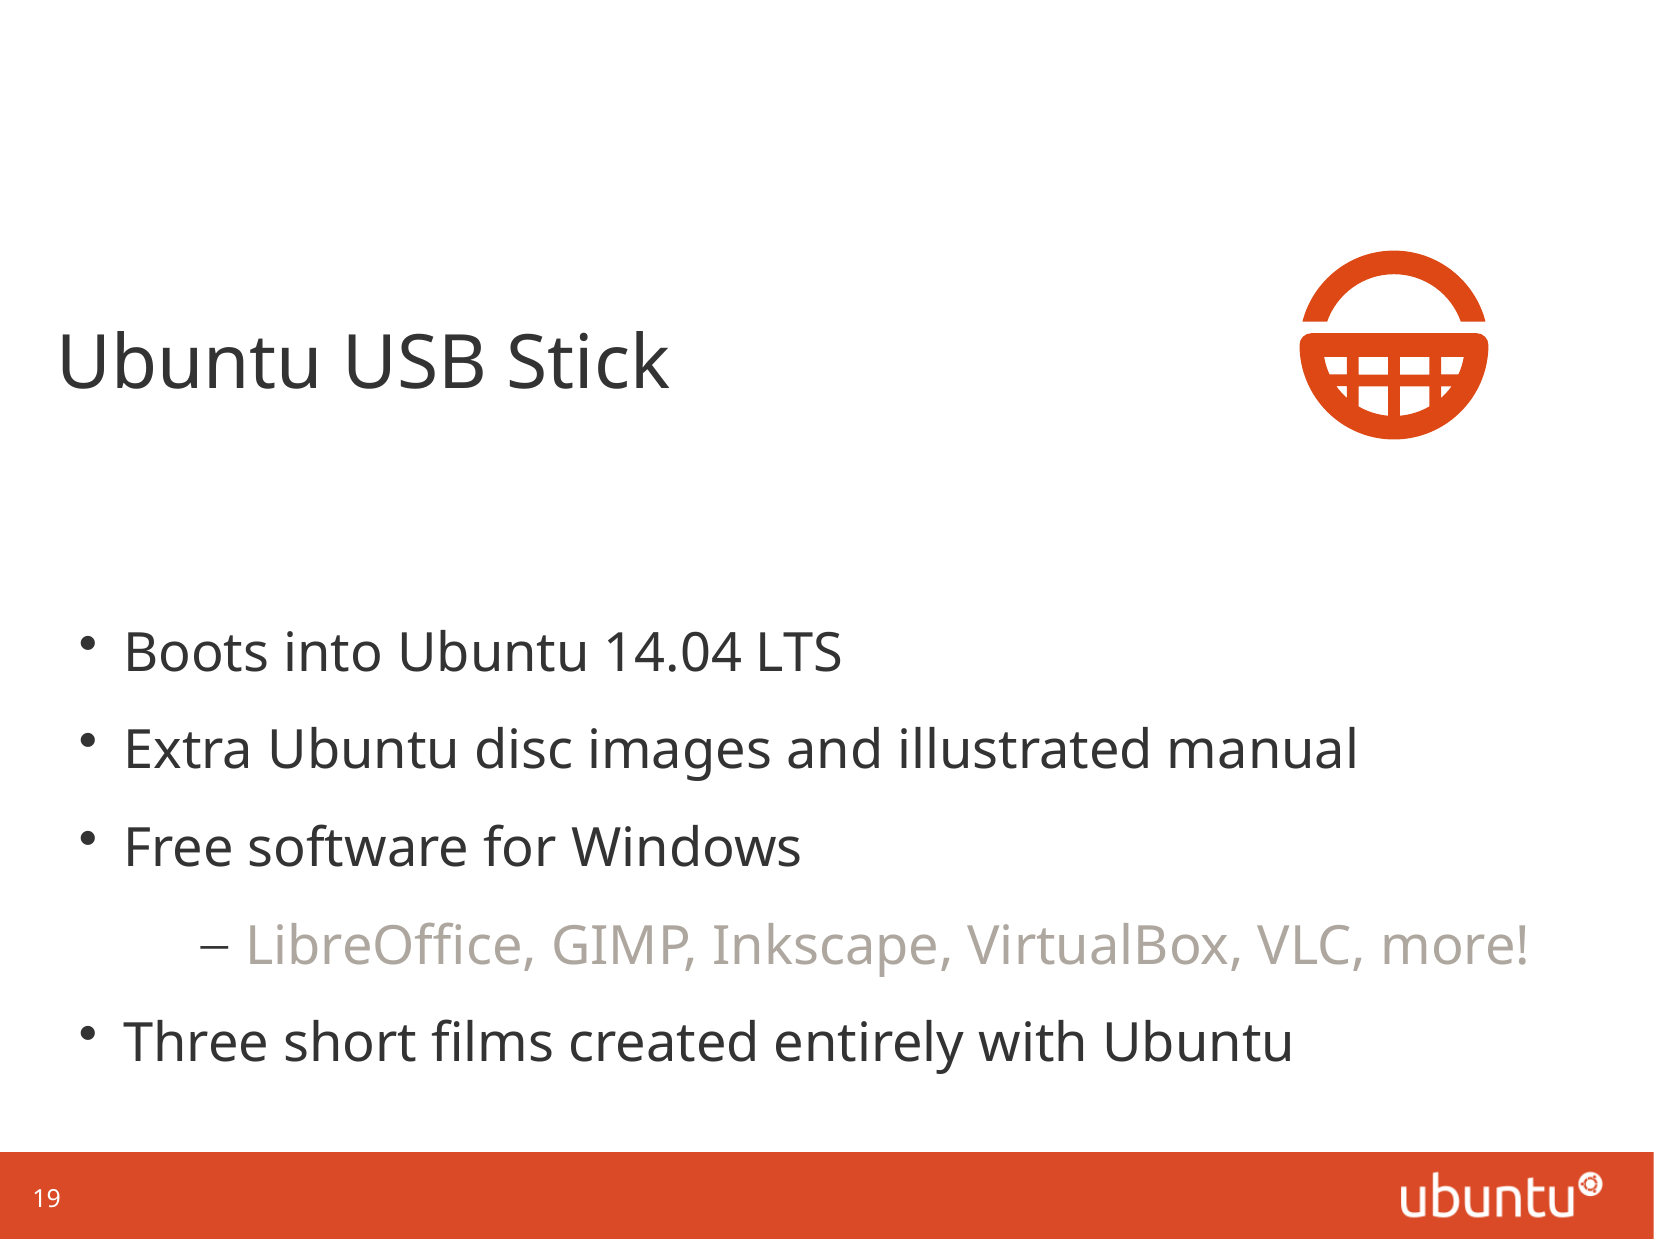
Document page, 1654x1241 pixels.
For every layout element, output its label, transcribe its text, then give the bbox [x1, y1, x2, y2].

picture [0, 1152, 70, 1239]
list Boots into Ubuntu 14.04 LTS Extra Ubuntu disc images and illustrated manual Free software for Windows LibreOffice, GIMP, Inkscape, VirtualBox, VLC, more! Three short films created entirely with Ubuntu [70, 576, 1583, 1241]
title Ubuntu USB Stick [56, 130, 1596, 587]
picture [1583, 1152, 1654, 1239]
picture [1275, 226, 1513, 464]
